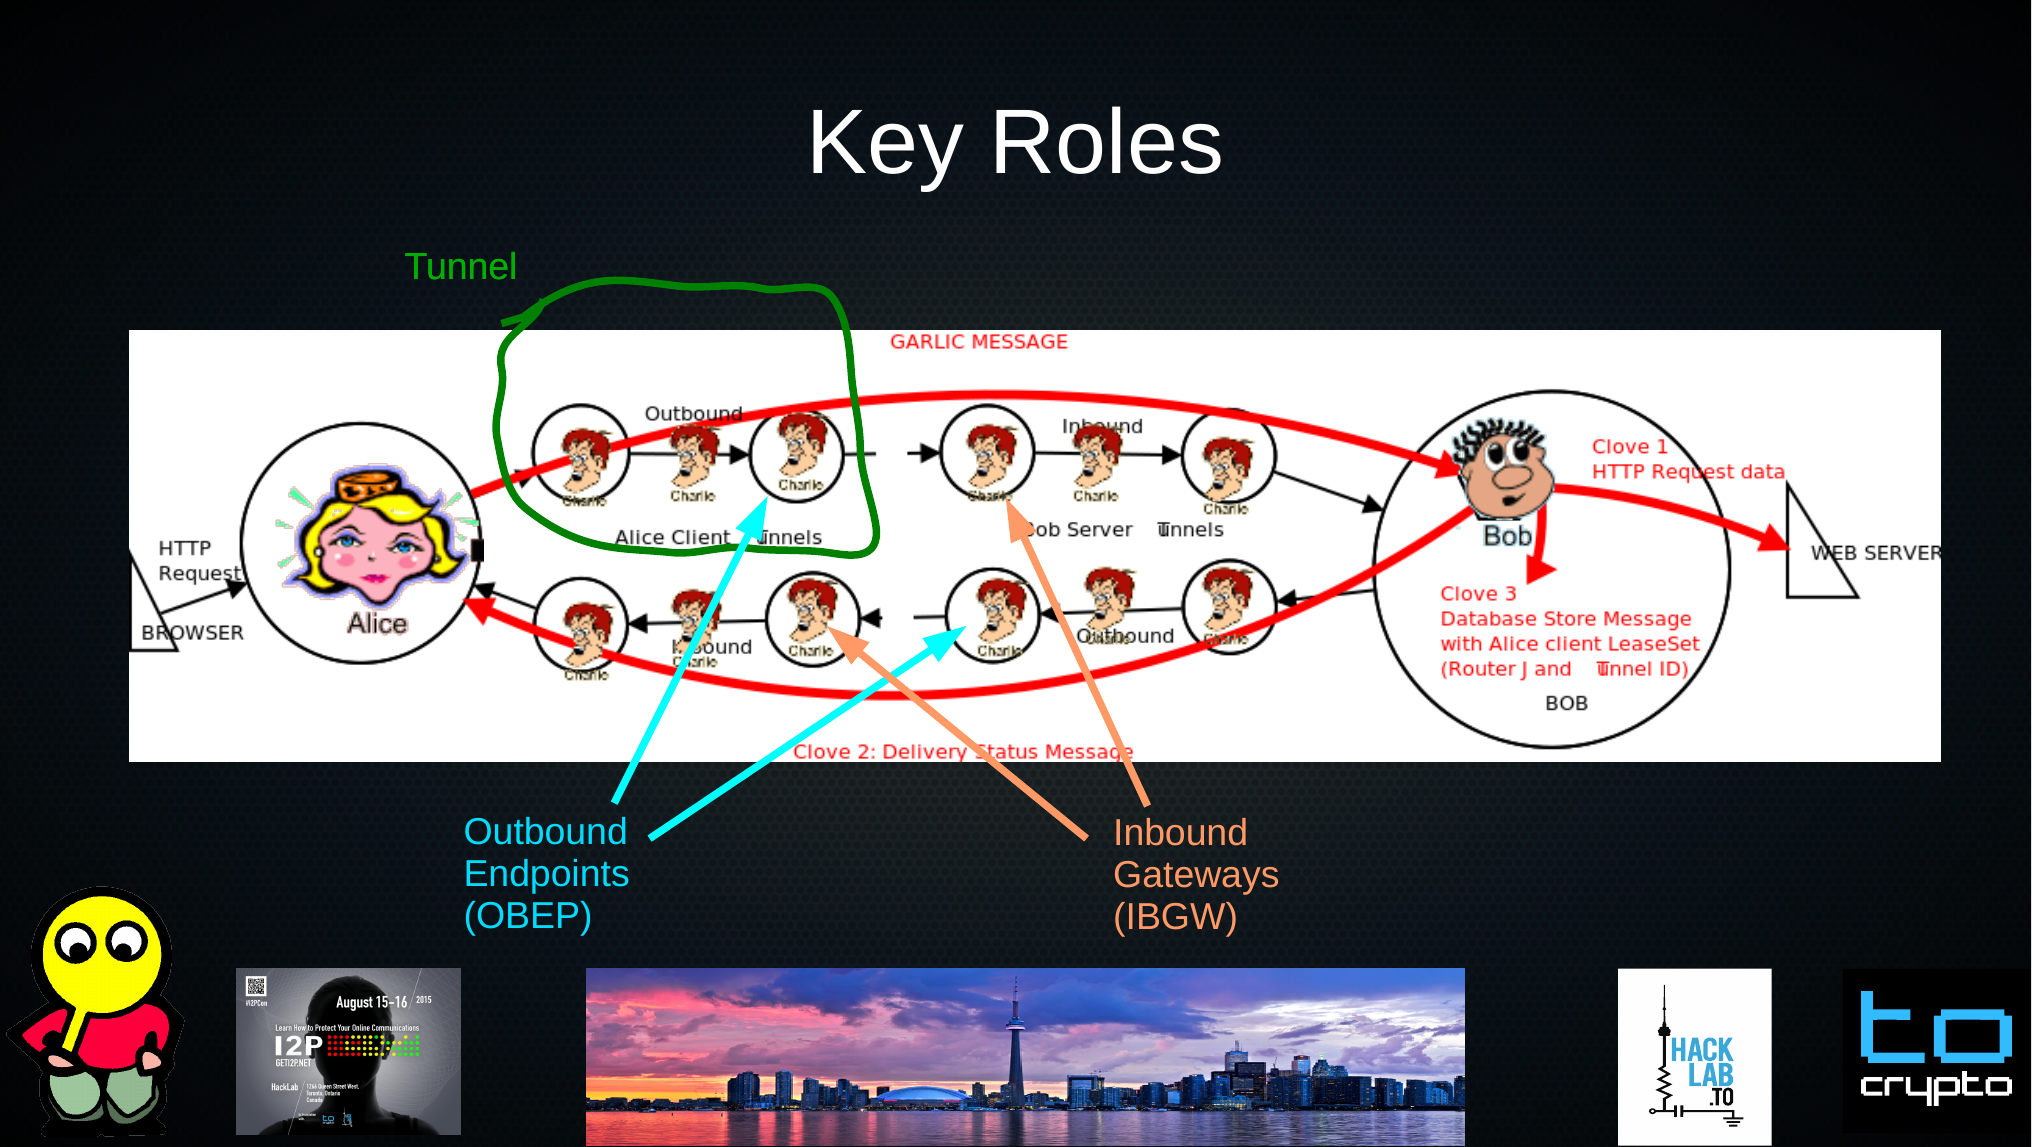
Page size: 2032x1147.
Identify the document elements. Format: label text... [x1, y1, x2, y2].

picture [0, 0, 2032, 1147]
text_box Inbound Gateways (IBGW) [1098, 804, 1359, 945]
title Key Roles [101, 45, 1930, 237]
text_box Outbound Endpoints (OBEP) [448, 803, 709, 944]
text_box Tunnel [389, 238, 650, 296]
